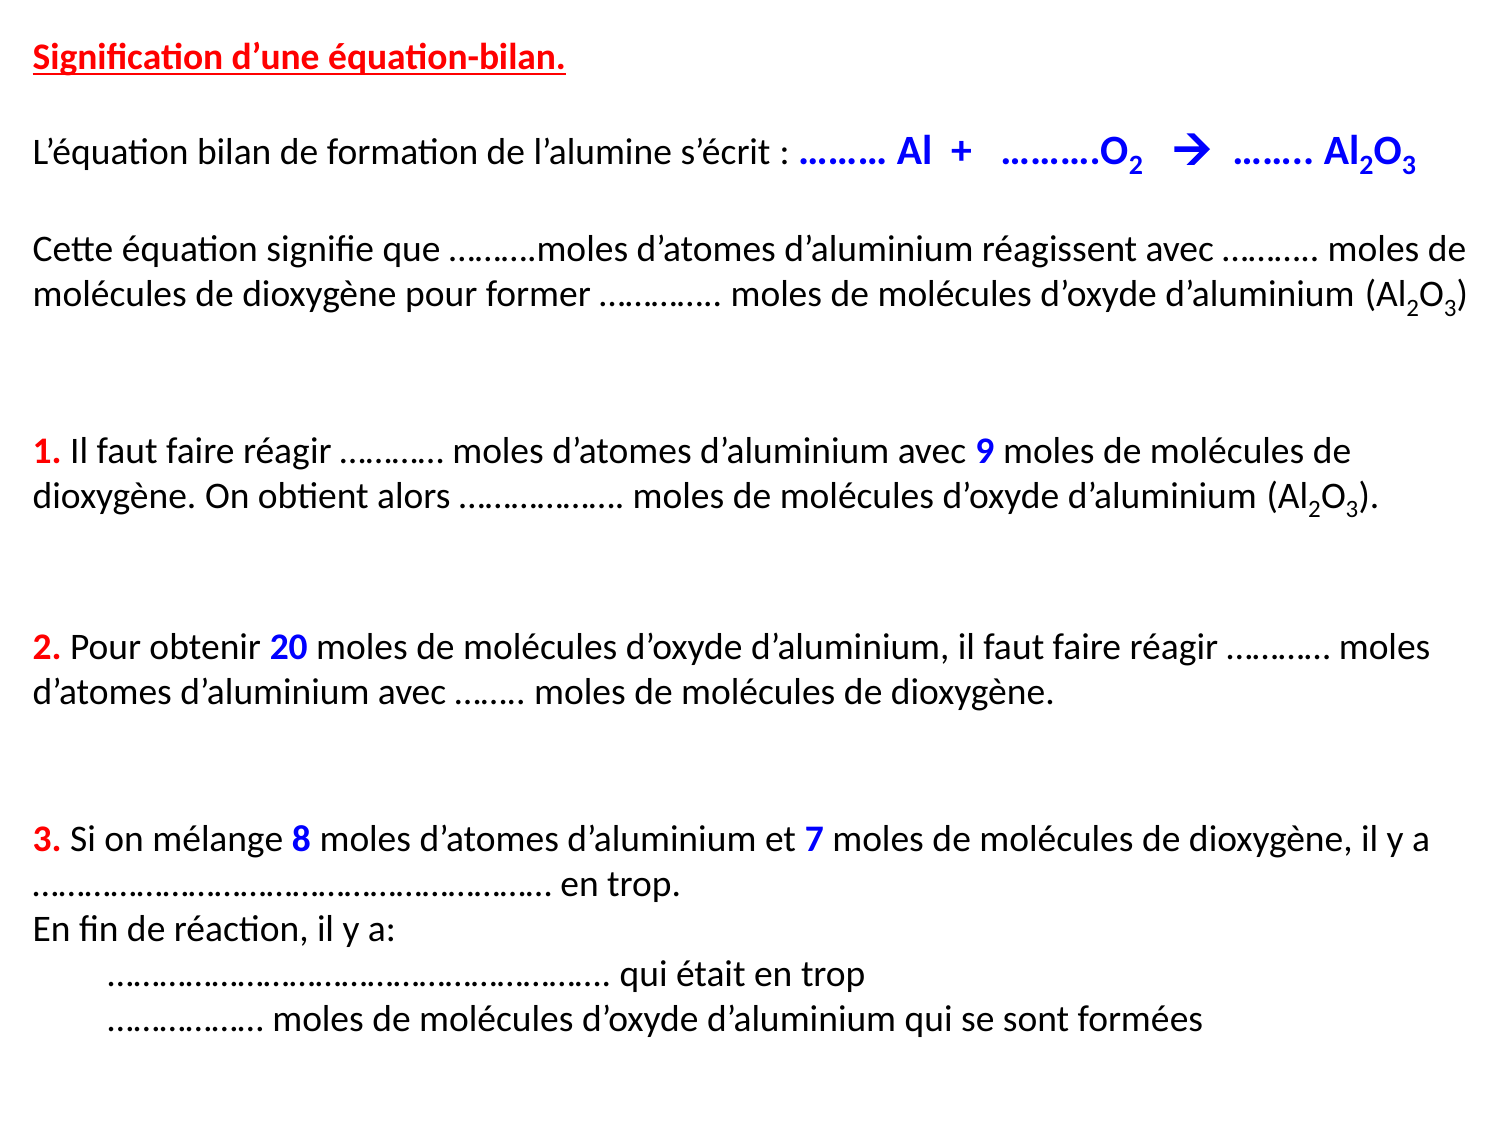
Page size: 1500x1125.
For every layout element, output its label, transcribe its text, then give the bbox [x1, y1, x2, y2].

text_box Signification d’une équation-bilan. L’équation bilan de formation de l’alumine s’écrit : ……… Al + ……….O2  …….. Al2O3 [18, 25, 1431, 188]
text_box 1. Il faut faire réagir ………… moles d’atomes d’aluminium avec 9 moles de molécules de dioxygène. On obtient alors ………………. moles de molécules d’oxyde d’aluminium (Al2O3). [18, 419, 1488, 530]
text_box 2. Pour obtenir 20 moles de molécules d’oxyde d’aluminium, il faut faire réagir ………… moles d’atomes d’aluminium avec …….. moles de molécules de dioxygène. [18, 614, 1488, 719]
text_box Cette équation signifie que ……….moles d’atomes d’aluminium réagissent avec ……….. moles de molécules de dioxygène pour former ………….. moles de molécules d’oxyde d’aluminium (Al2O3) [18, 217, 1500, 329]
text_box 3. Si on mélange 8 moles d’atomes d’aluminium et 7 moles de molécules de dioxygène, il y a …………………………………………………… en trop. En fin de réaction, il y a: …………………………………………………. qui était en trop ……………… moles de molécules d’oxyde d’aluminium qui se sont formées [18, 807, 1488, 1047]
